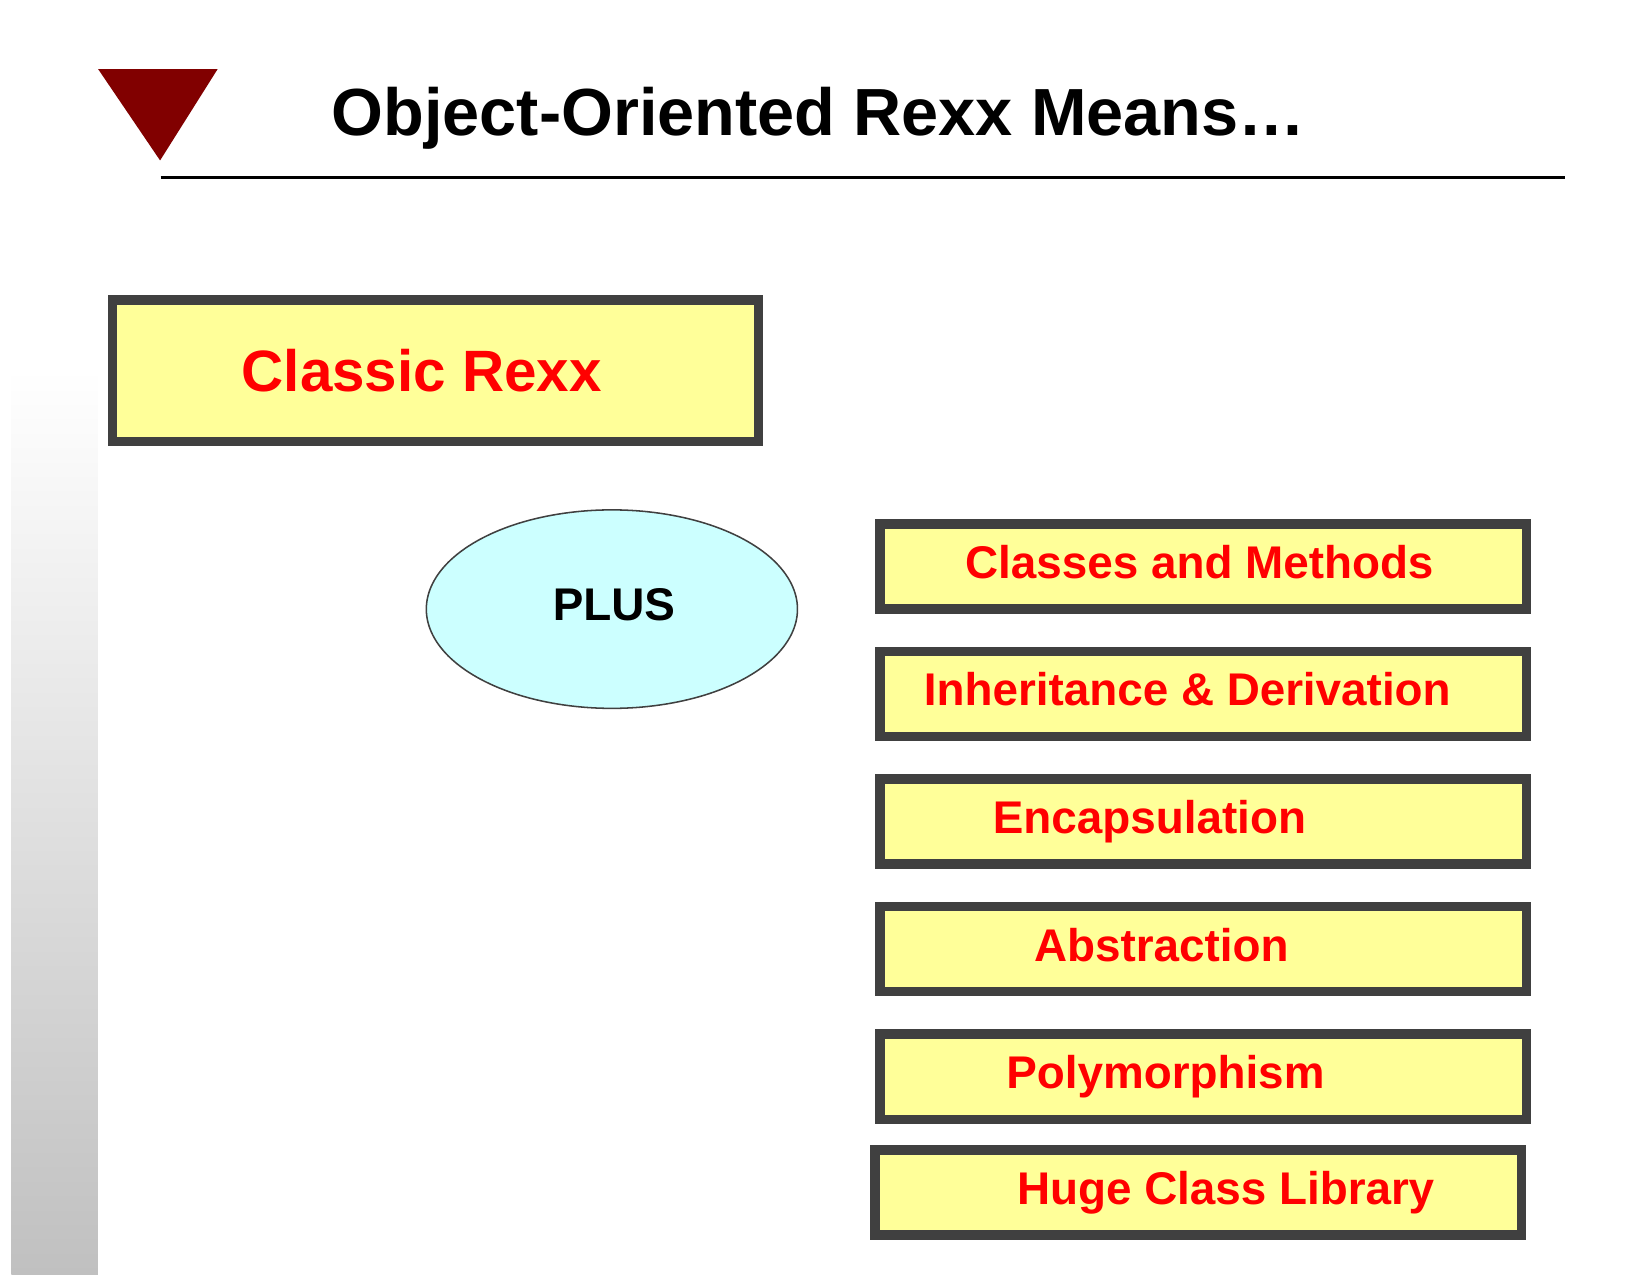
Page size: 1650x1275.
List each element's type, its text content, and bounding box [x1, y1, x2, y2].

text_box [874, 1149, 1522, 1236]
text_box Classes and Methods [948, 524, 1451, 597]
text_box [879, 1034, 1527, 1120]
text_box [98, 69, 218, 161]
text_box [11, 370, 99, 1275]
text_box [879, 524, 1527, 610]
text_box Encapsulation [976, 779, 1324, 852]
text_box Object-Oriented Rexx Means… [315, 60, 1324, 158]
text_box Classic Rexx [225, 324, 619, 412]
text_box [879, 779, 1527, 864]
text_box [112, 299, 759, 442]
text_box Abstraction [1017, 906, 1306, 979]
text_box [426, 509, 798, 709]
text_box [879, 651, 1527, 737]
text_box Polymorphism [989, 1034, 1342, 1106]
text_box Huge Class Library [1000, 1149, 1452, 1222]
text_box [879, 906, 1527, 992]
text_box Inheritance & Derivation [907, 651, 1468, 724]
text_box PLUS [536, 566, 692, 639]
